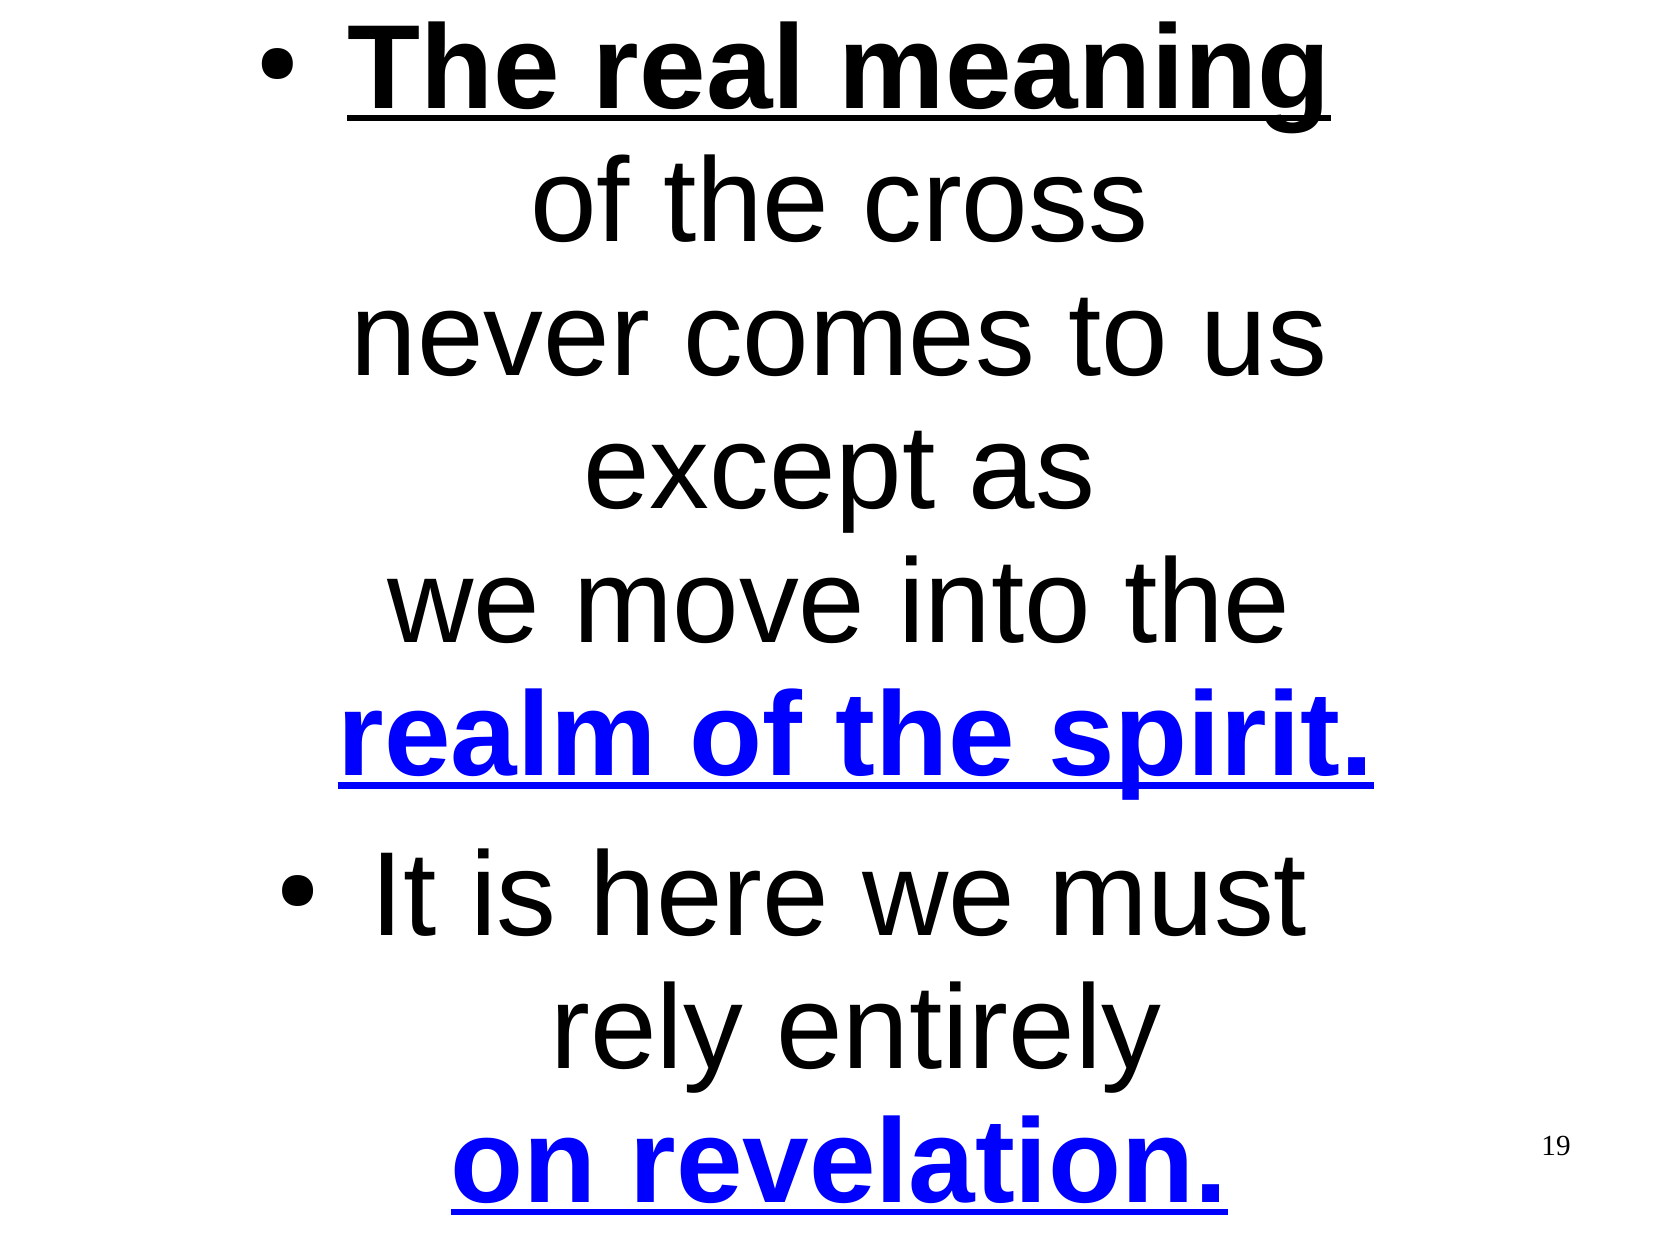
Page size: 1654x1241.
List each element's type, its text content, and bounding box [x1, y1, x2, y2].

list The real meaning of the cross never comes to us except as we move into the realm of the spirit. It is here we must rely entirely on revelation. [0, 0, 1651, 1238]
